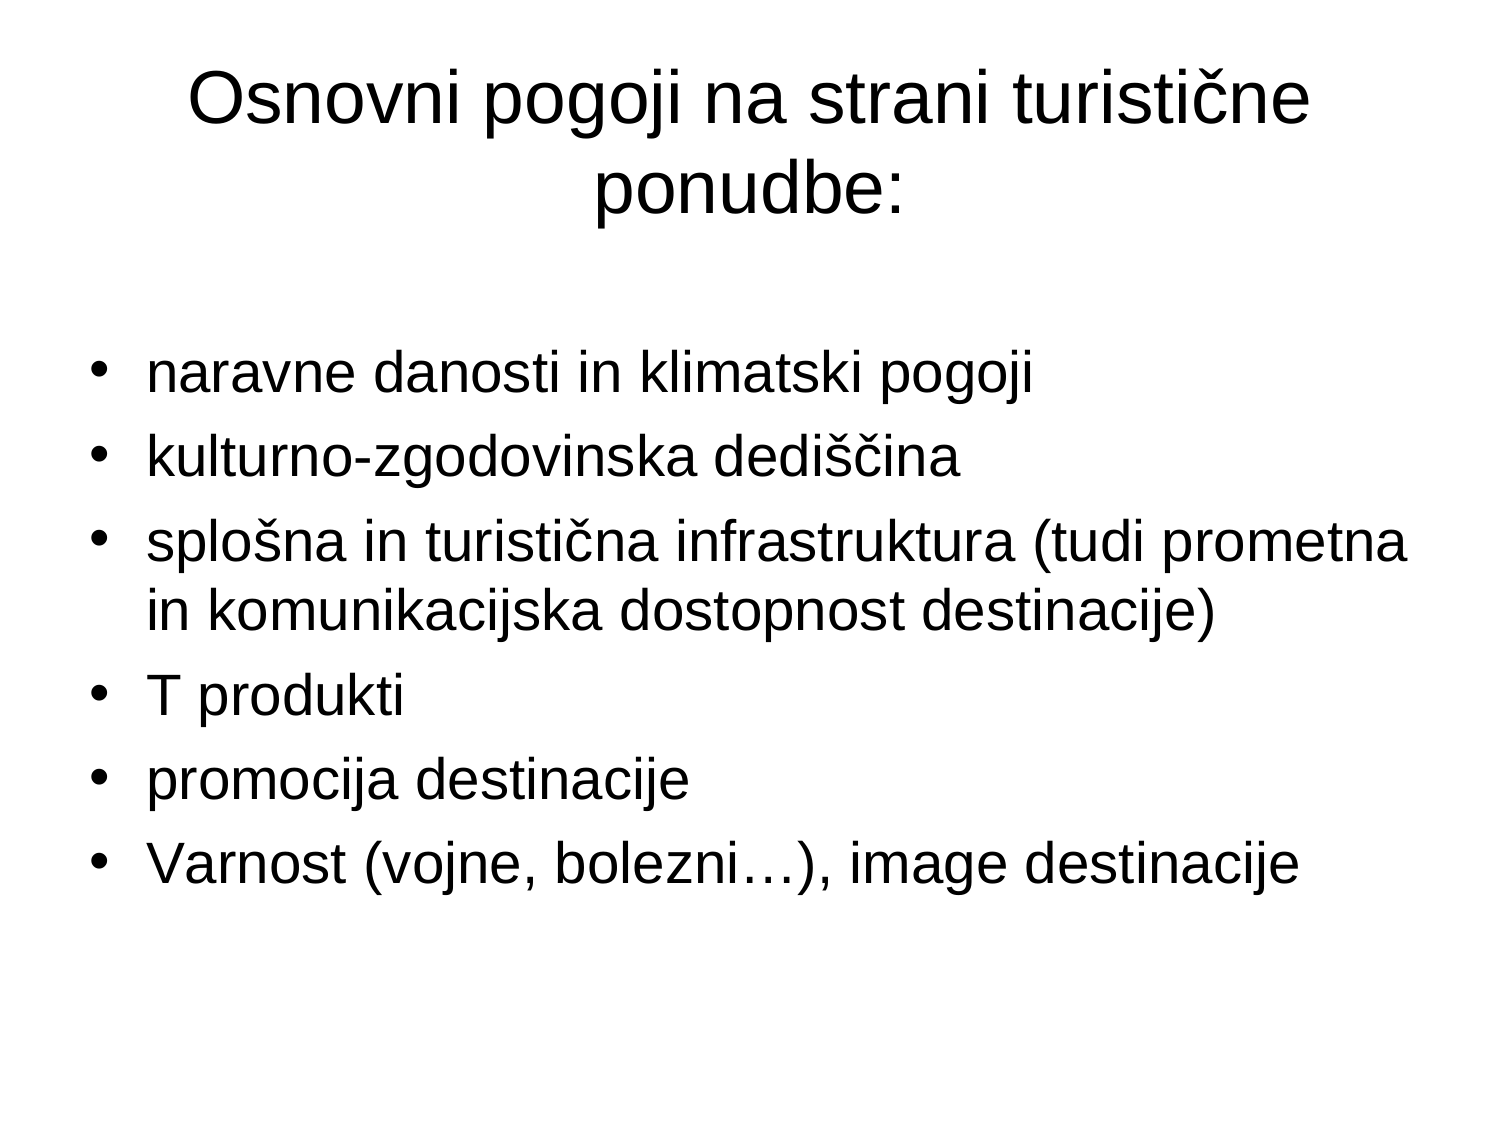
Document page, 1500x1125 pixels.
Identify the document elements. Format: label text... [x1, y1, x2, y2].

title Osnovni pogoji na strani turistične ponudbe: [75, 41, 1426, 237]
list naravne danosti in klimatski pogoji kulturno-zgodovinska dediščina splošna in turistična infrastruktura (tudi prometna in komunikacijska dostopnost destinacije) T produkti promocija destinacije Varnost (vojne, bolezni…), image destinacije [75, 326, 1426, 1006]
